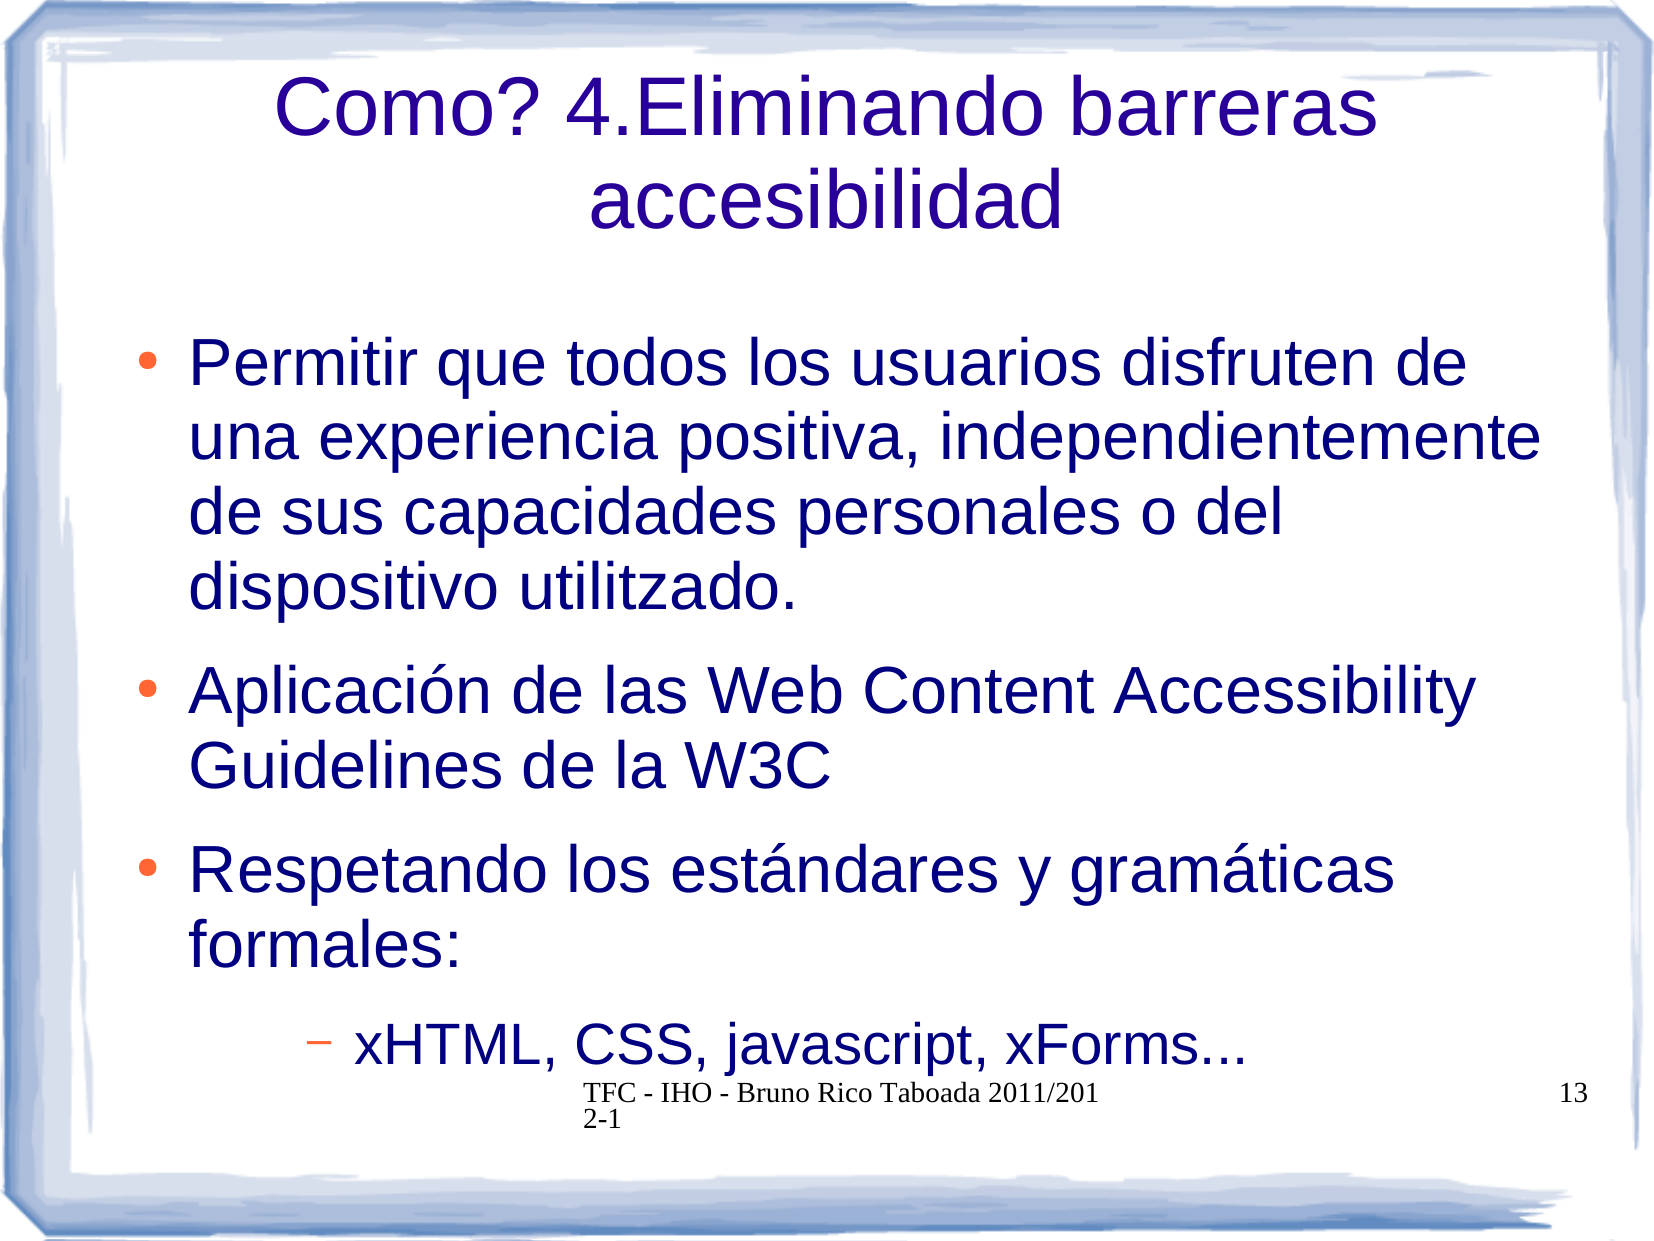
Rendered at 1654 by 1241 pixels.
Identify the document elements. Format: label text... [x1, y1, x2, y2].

list Permitir que todos los usuarios disfruten de una experiencia positiva, independientemente de sus capacidades personales o del dispositivo utilitzado. Aplicación de las Web Content Accessibility Guidelines de la W3C Respetando los estándares y gramáticas formales: xHTML, CSS, javascript, xForms... [118, 324, 1571, 1167]
picture [0, 0, 1654, 1241]
title Como? 4.Eliminando barreras accesibilidad [82, 49, 1571, 257]
